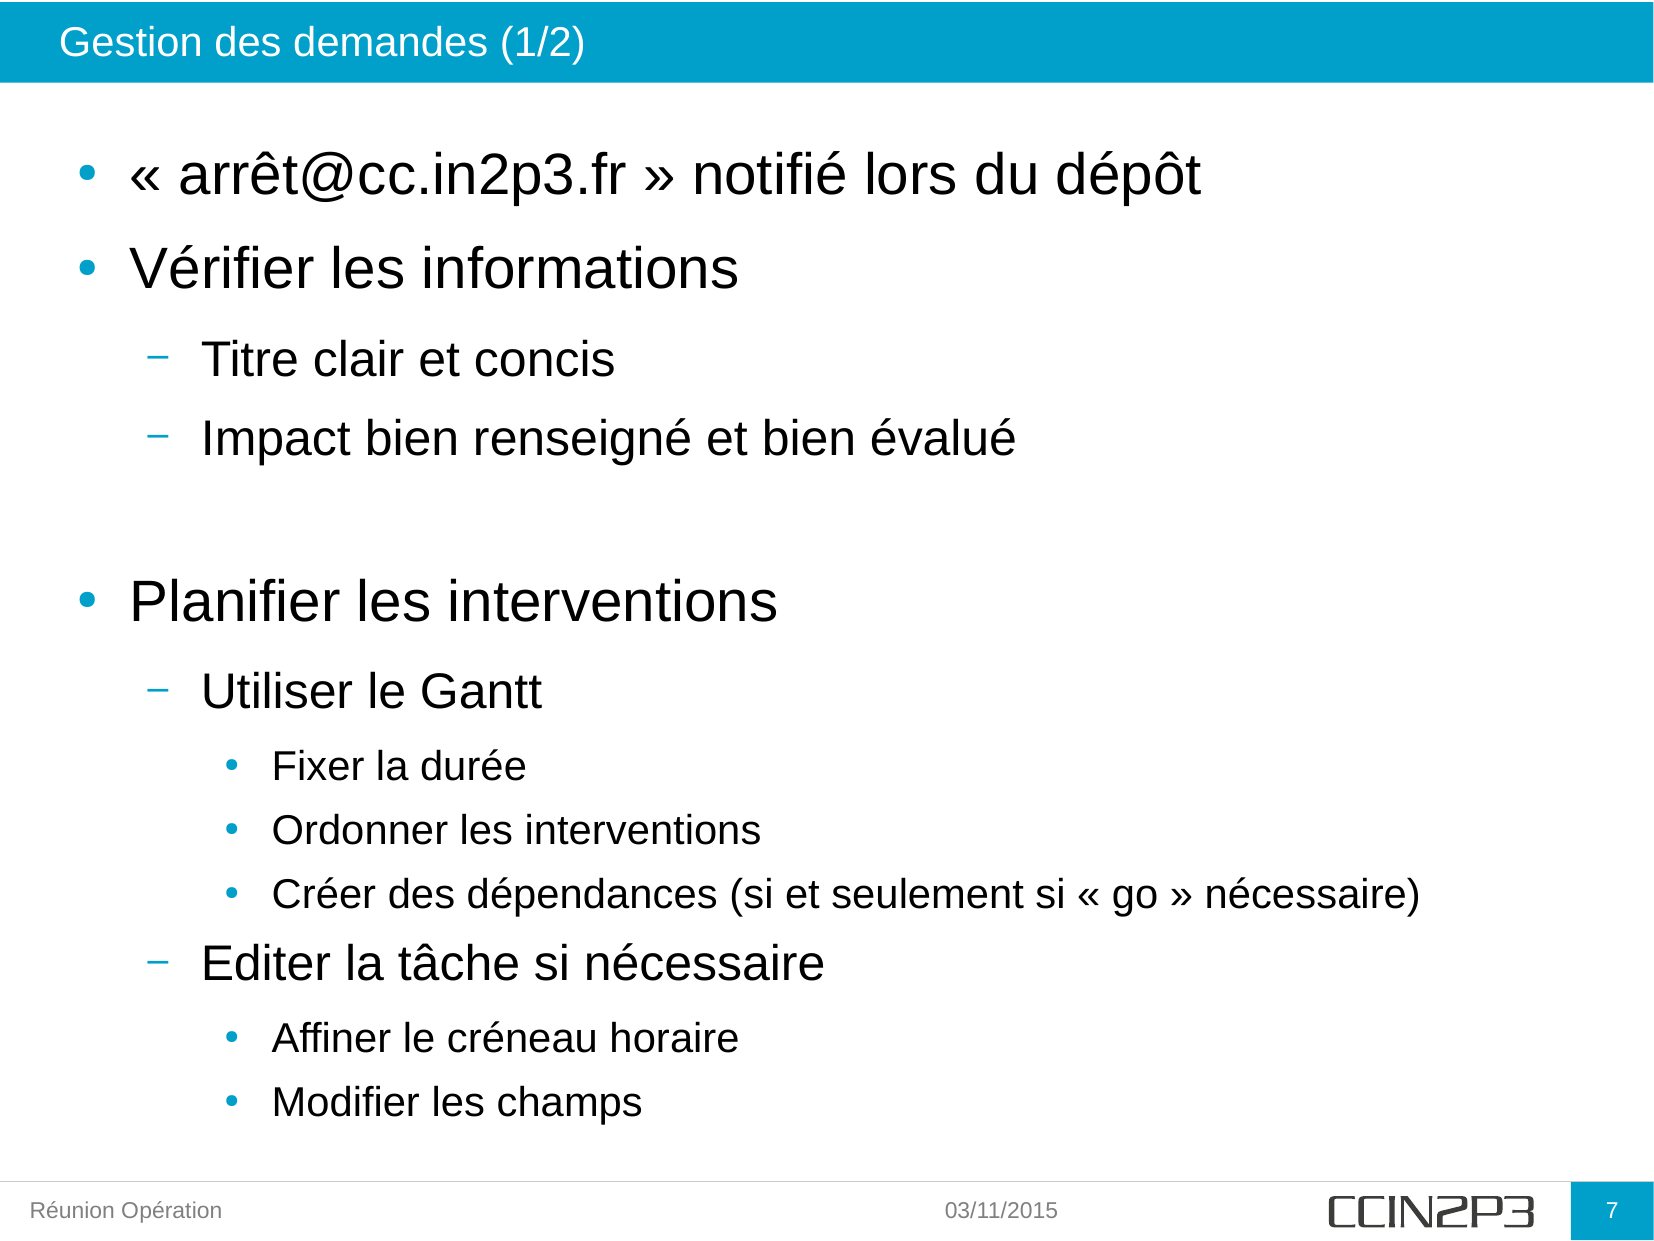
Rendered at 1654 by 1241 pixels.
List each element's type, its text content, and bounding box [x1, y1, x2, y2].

title Gestion des demandes (1/2) [0, 2, 1654, 83]
list « arrêt@cc.in2p3.fr » notifié lors du dépôt Vérifier les informations Titre clair et concis Impact bien renseigné et bien évalué Planifier les interventions Utiliser le Gantt Fixer la durée Ordonner les interventions Créer des dépendances (si et seulement si « go » nécessaire) Editer la tâche si nécessaire Affiner le créneau horaire Modifier les champs [59, 141, 1607, 1134]
